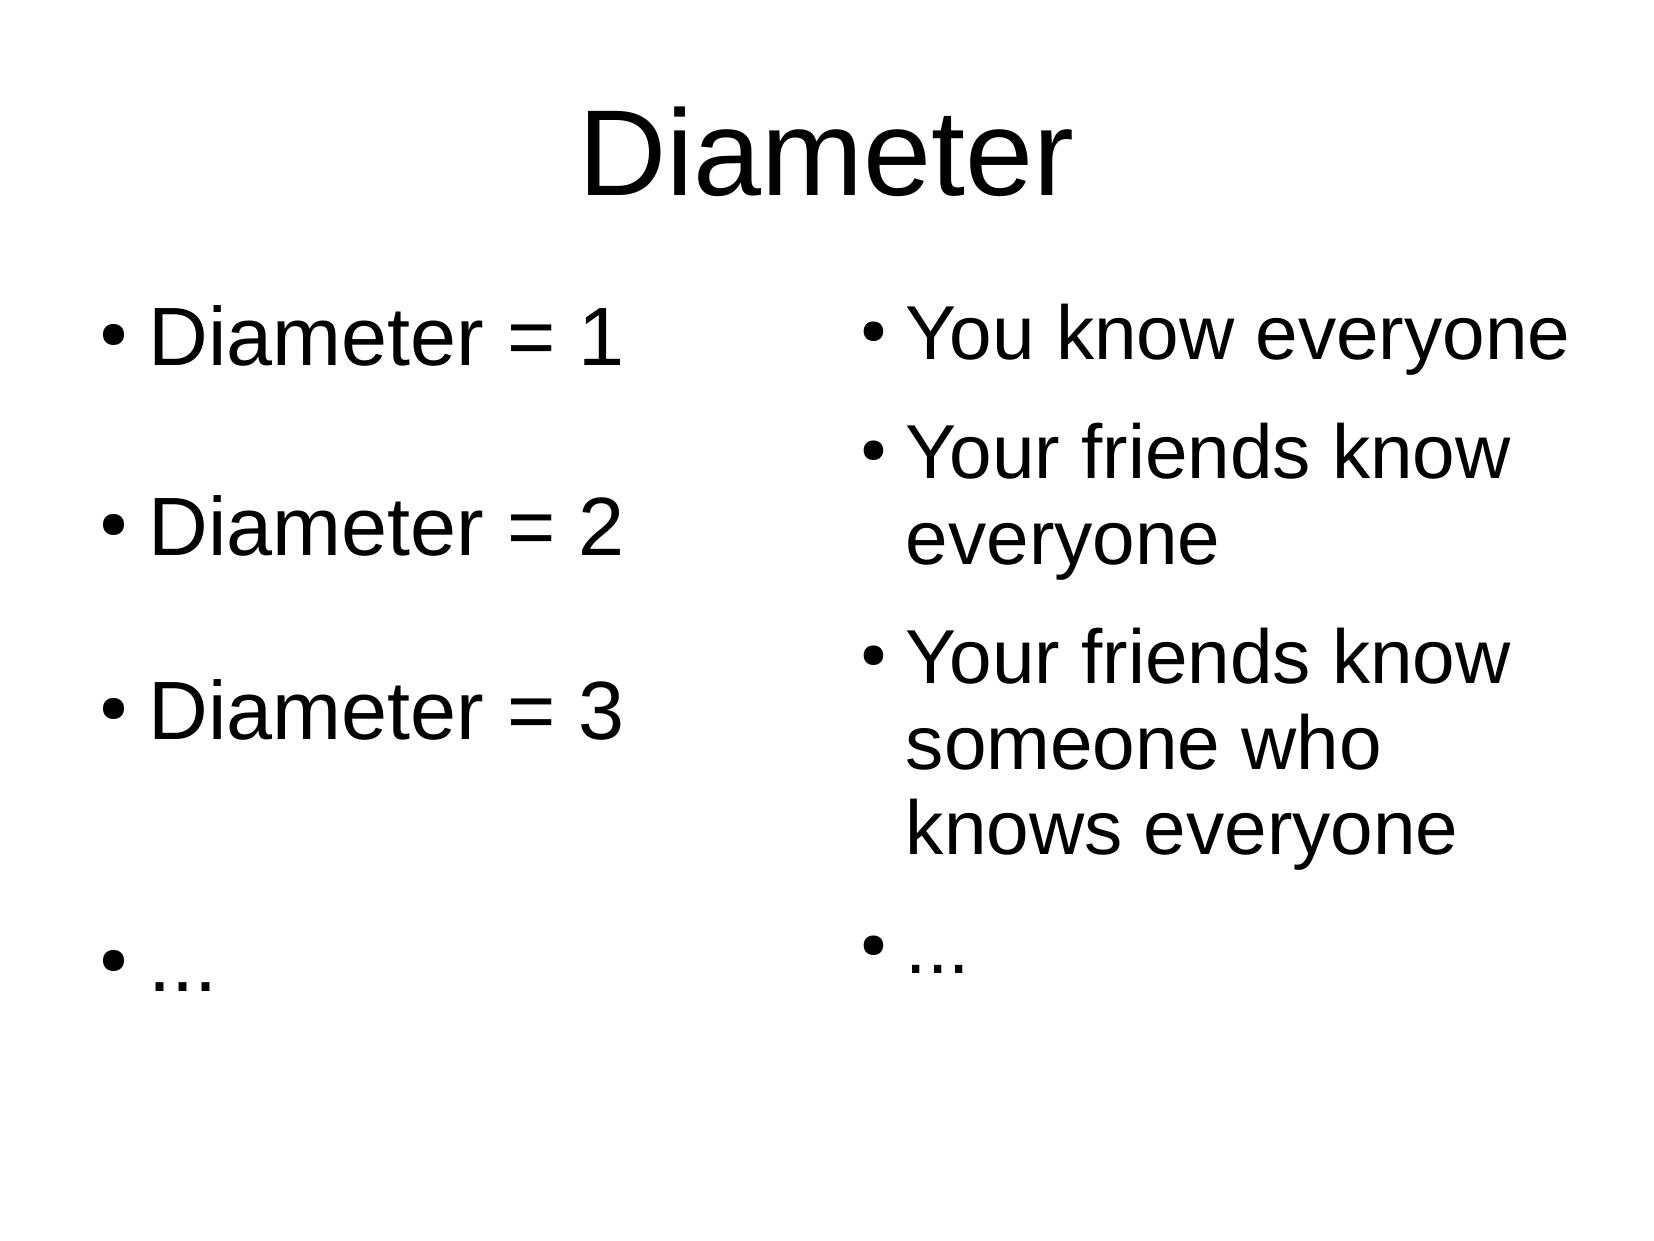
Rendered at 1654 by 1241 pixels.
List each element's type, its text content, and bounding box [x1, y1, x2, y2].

list Diameter = 1 Diameter = 2 Diameter = 3 ... [82, 290, 809, 1010]
title Diameter [82, 49, 1571, 257]
list You know everyone Your friends know everyone Your friends know someone who knows everyone ... [844, 290, 1571, 1010]
